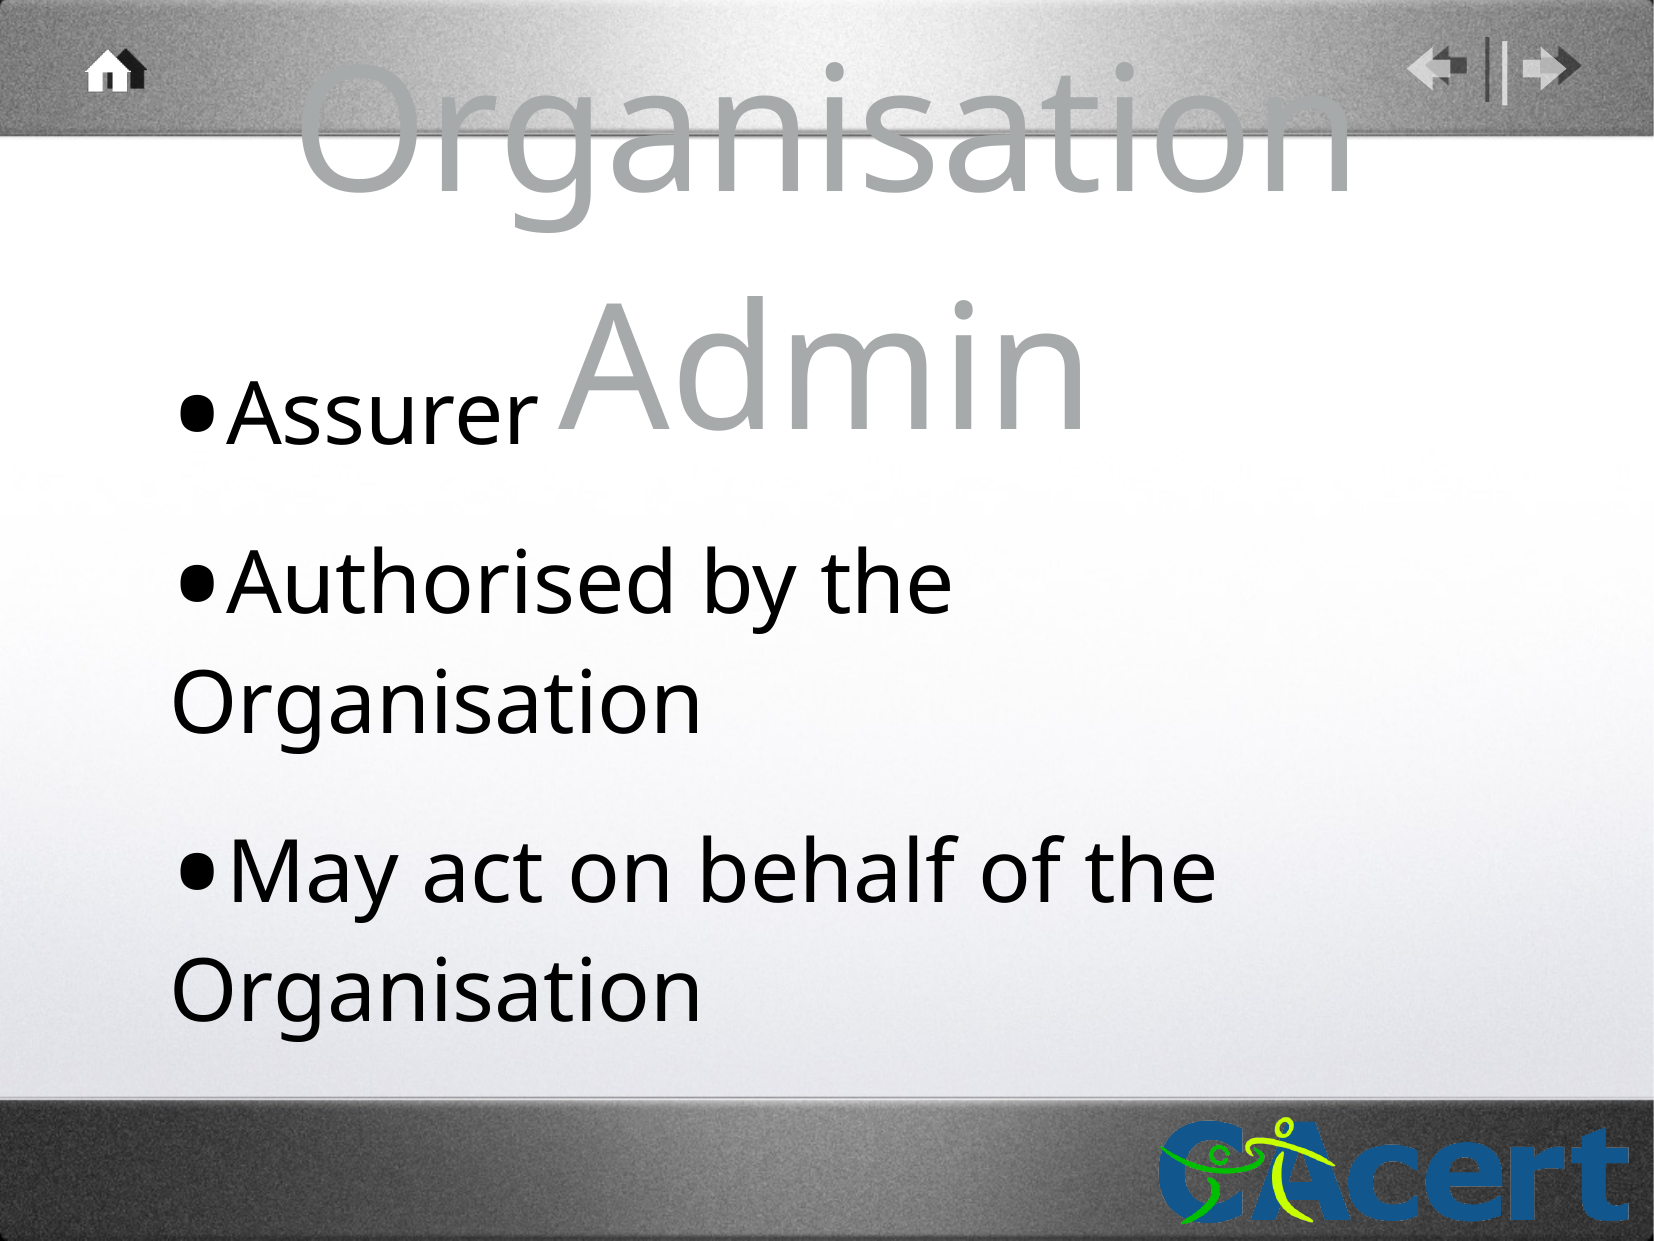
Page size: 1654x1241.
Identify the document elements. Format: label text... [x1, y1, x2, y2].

picture [0, 0, 1654, 1241]
list Assurer Authorised by the Organisation May act on behalf of the Organisation [161, 335, 1493, 1063]
title Organisation Admin [161, 33, 1493, 335]
